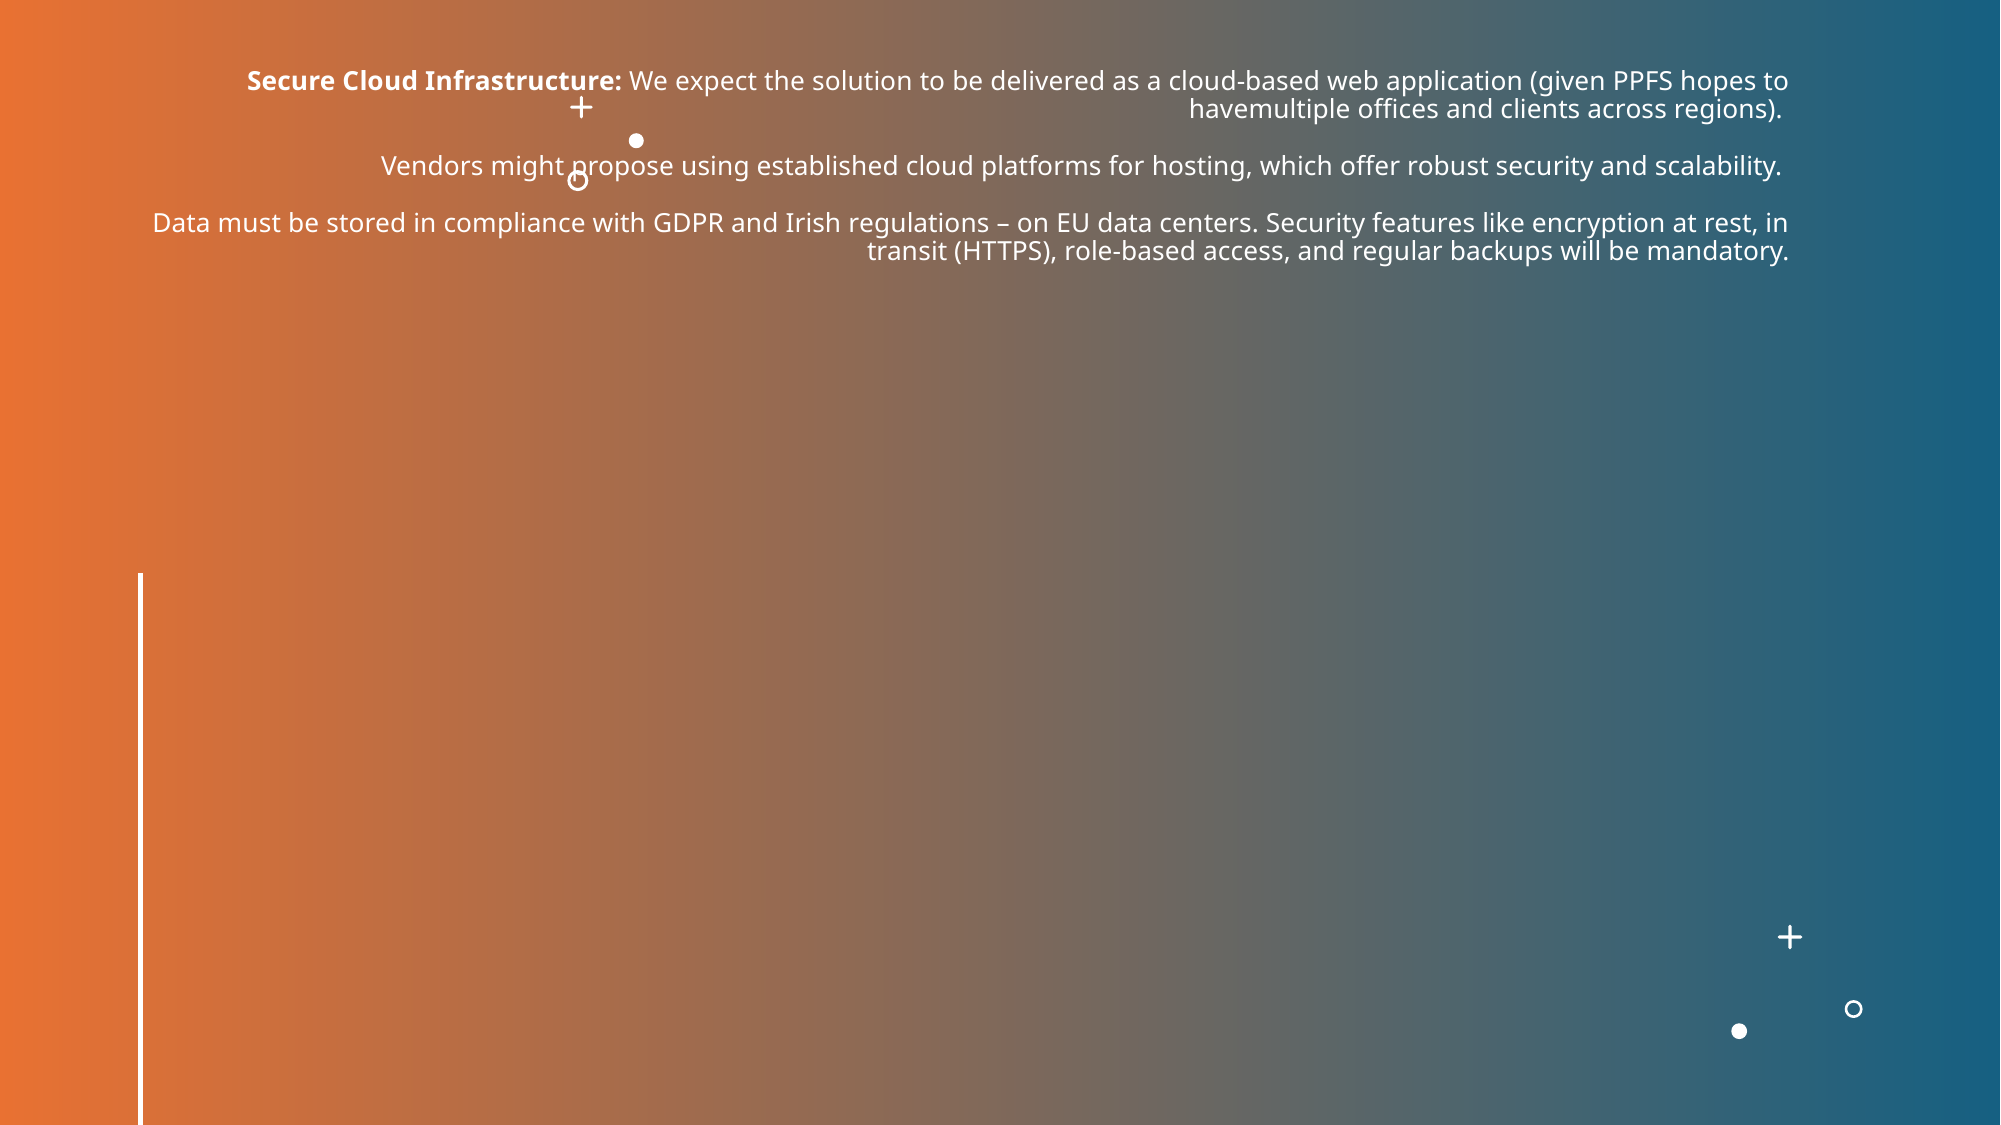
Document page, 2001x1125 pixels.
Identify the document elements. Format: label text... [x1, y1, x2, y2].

title Secure Cloud Infrastructure: We expect the solution to be delivered as a cloud-based web application (given PPFS hopes to havemultiple offices and clients across regions). Vendors might propose using established cloud platforms for hosting, which offer robust security and scalability. Data must be stored in compliance with GDPR and Irish regulations – on EU data centers. Security features like encryption at rest, in transit (HTTPS), role-based access, and regular backups will be mandatory. [636, 95, 1812, 779]
text_box [0, 0, 2000, 1125]
